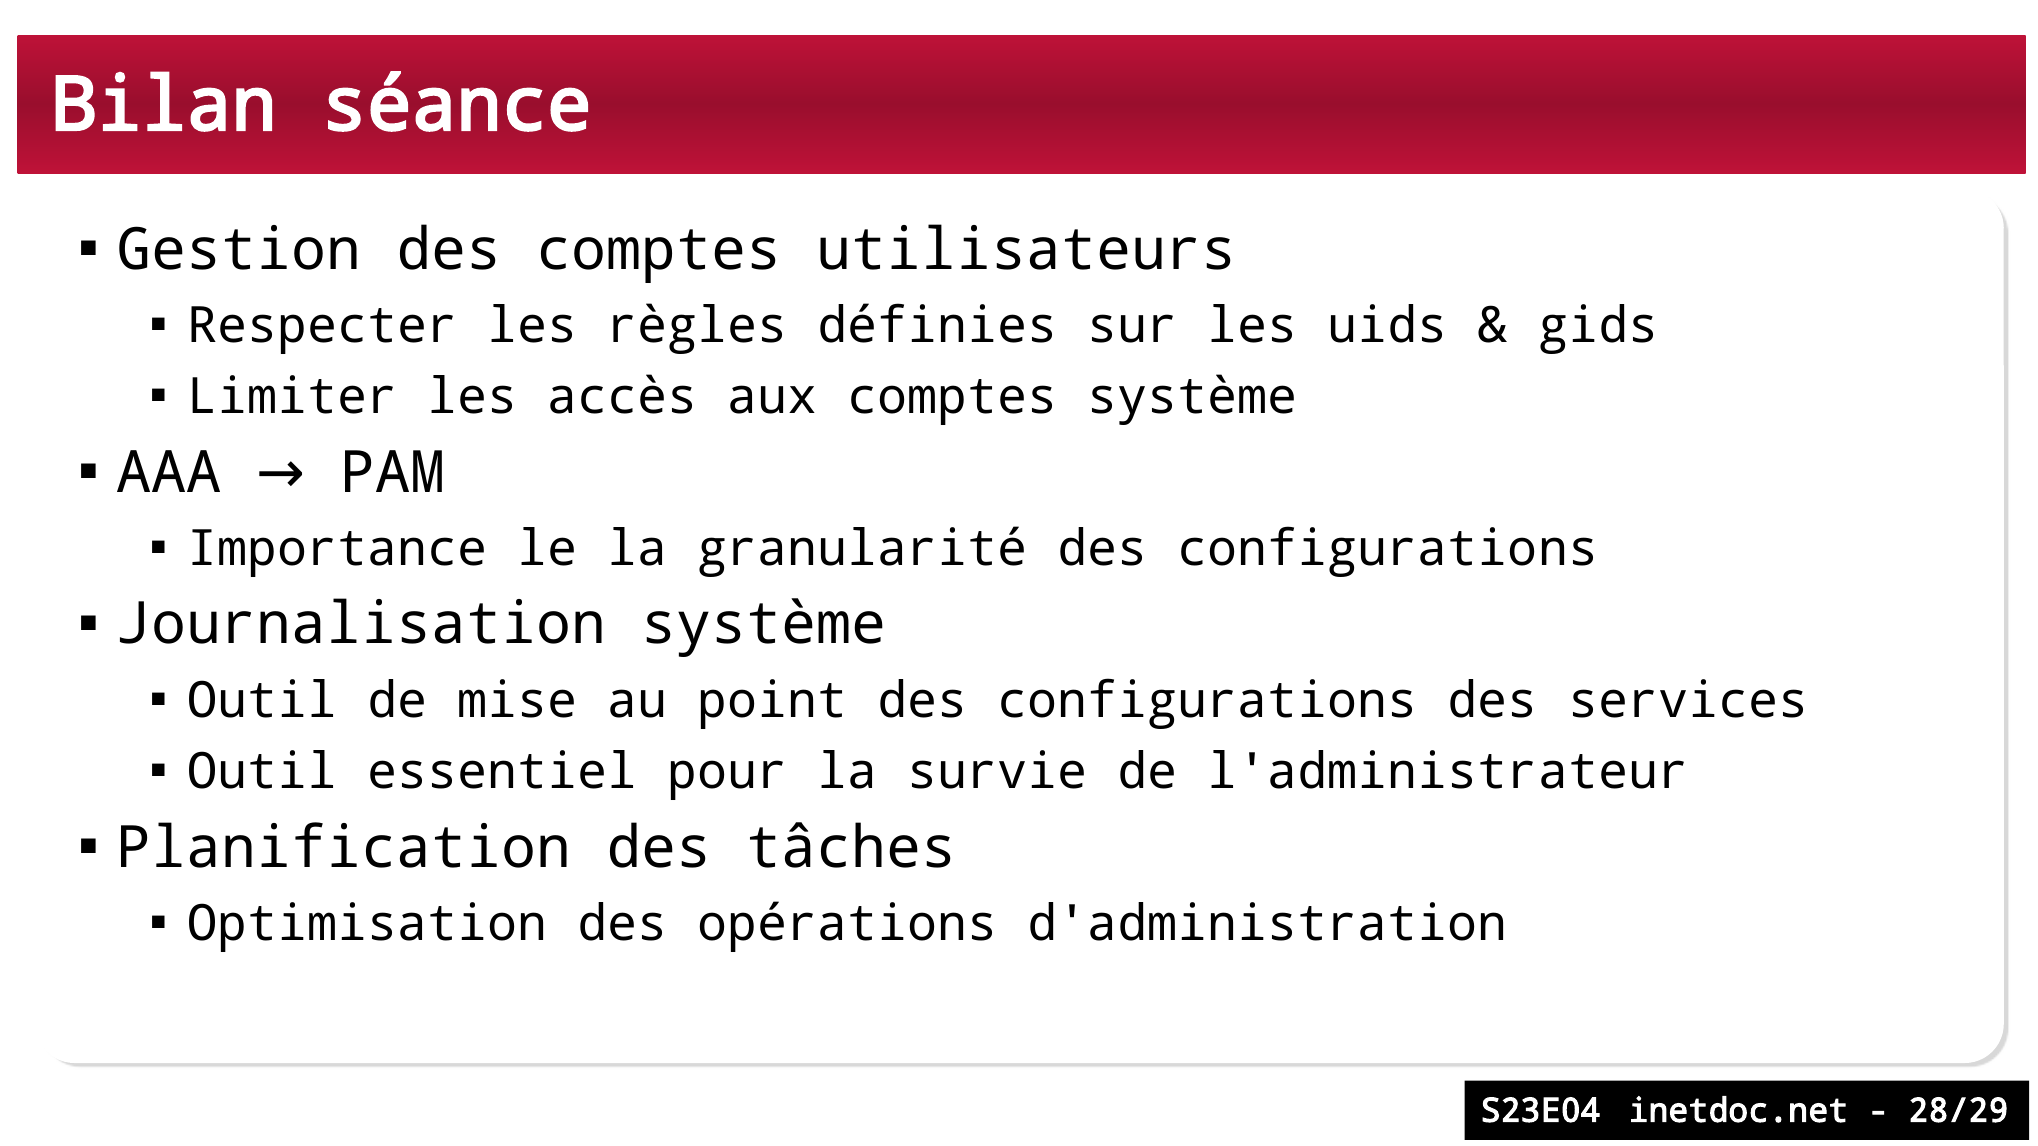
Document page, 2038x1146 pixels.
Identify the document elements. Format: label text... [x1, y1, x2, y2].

text_box Bilan séance [17, 35, 2026, 174]
text_box S23E04 inetdoc.net - <numéro>/29 [1464, 1080, 2030, 1140]
text_box Gestion des comptes utilisateurs Respecter les règles définies sur les uids & gids Limiter les accès aux comptes système AAA → PAM Importance le la granularité des configurations Journalisation système Outil de mise au point des configurations des services Outil essentiel pour la survie de l'administrateur Planification des tâches Optimisation des opérations d'administration [35, 188, 2004, 1064]
